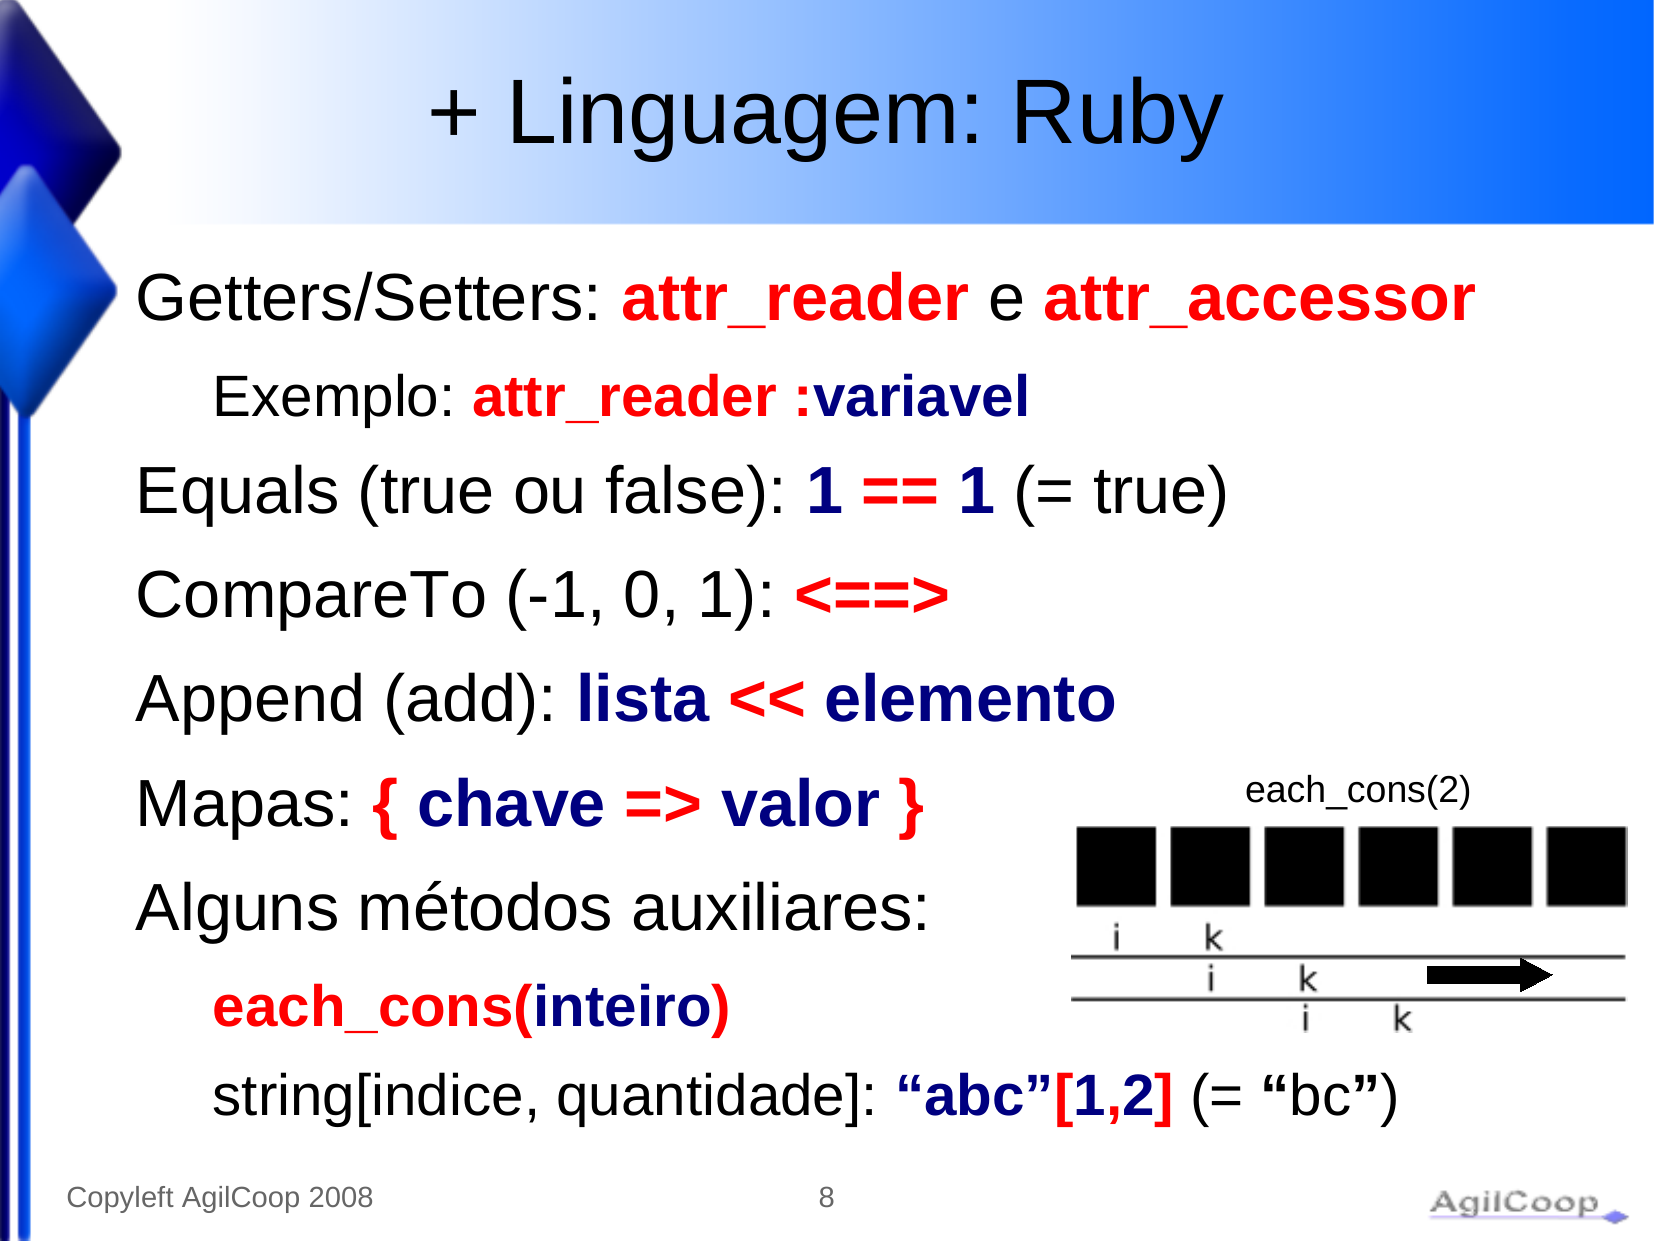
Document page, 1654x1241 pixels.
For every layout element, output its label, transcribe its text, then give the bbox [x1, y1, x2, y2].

list Getters/Setters: attr_reader e attr_accessor Exemplo: attr_reader :variavel Equals (true ou false): 1 == 1 (= true) CompareTo (-1, 0, 1): <==> Append (add): lista << elemento Mapas: { chave => valor } Alguns métodos auxiliares: each_cons(inteiro) string[indice, quantidade]: “abc”[1,2] (= “bc”) [118, 259, 1607, 1128]
picture [0, 0, 1654, 1241]
text_box [1427, 958, 1553, 992]
text_box each_cons(2) [1230, 760, 1487, 818]
title + Linguagem: Ruby [82, 8, 1571, 216]
